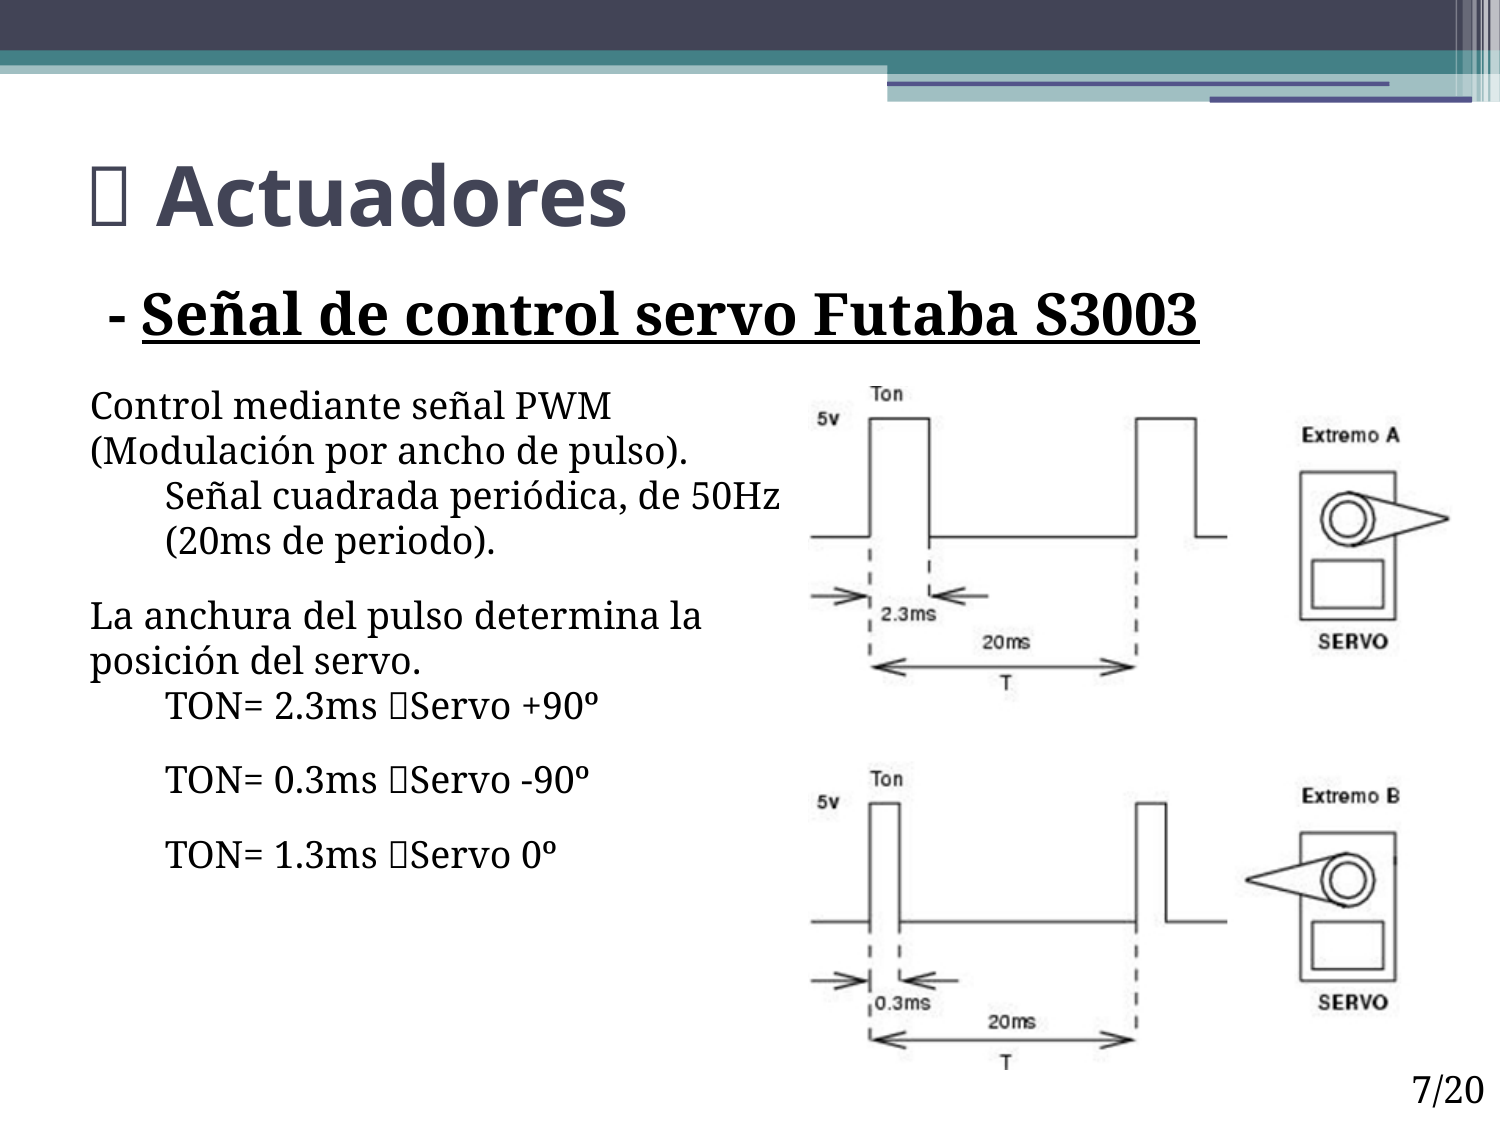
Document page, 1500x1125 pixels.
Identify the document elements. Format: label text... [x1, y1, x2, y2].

title  Actuadores [70, 105, 1421, 281]
slide_number <number>/20 [1374, 1065, 1500, 1125]
text_box - Señal de control servo Futaba S3003 [93, 269, 1313, 355]
picture [808, 386, 1453, 1070]
list Control mediante señal PWM (Modulación por ancho de pulso). Señal cuadrada periódica, de 50Hz (20ms de periodo). La anchura del pulso determina la posición del servo. TON= 2.3ms Servo +90º TON= 0.3ms Servo -90º TON= 1.3ms Servo 0º [75, 375, 797, 1079]
